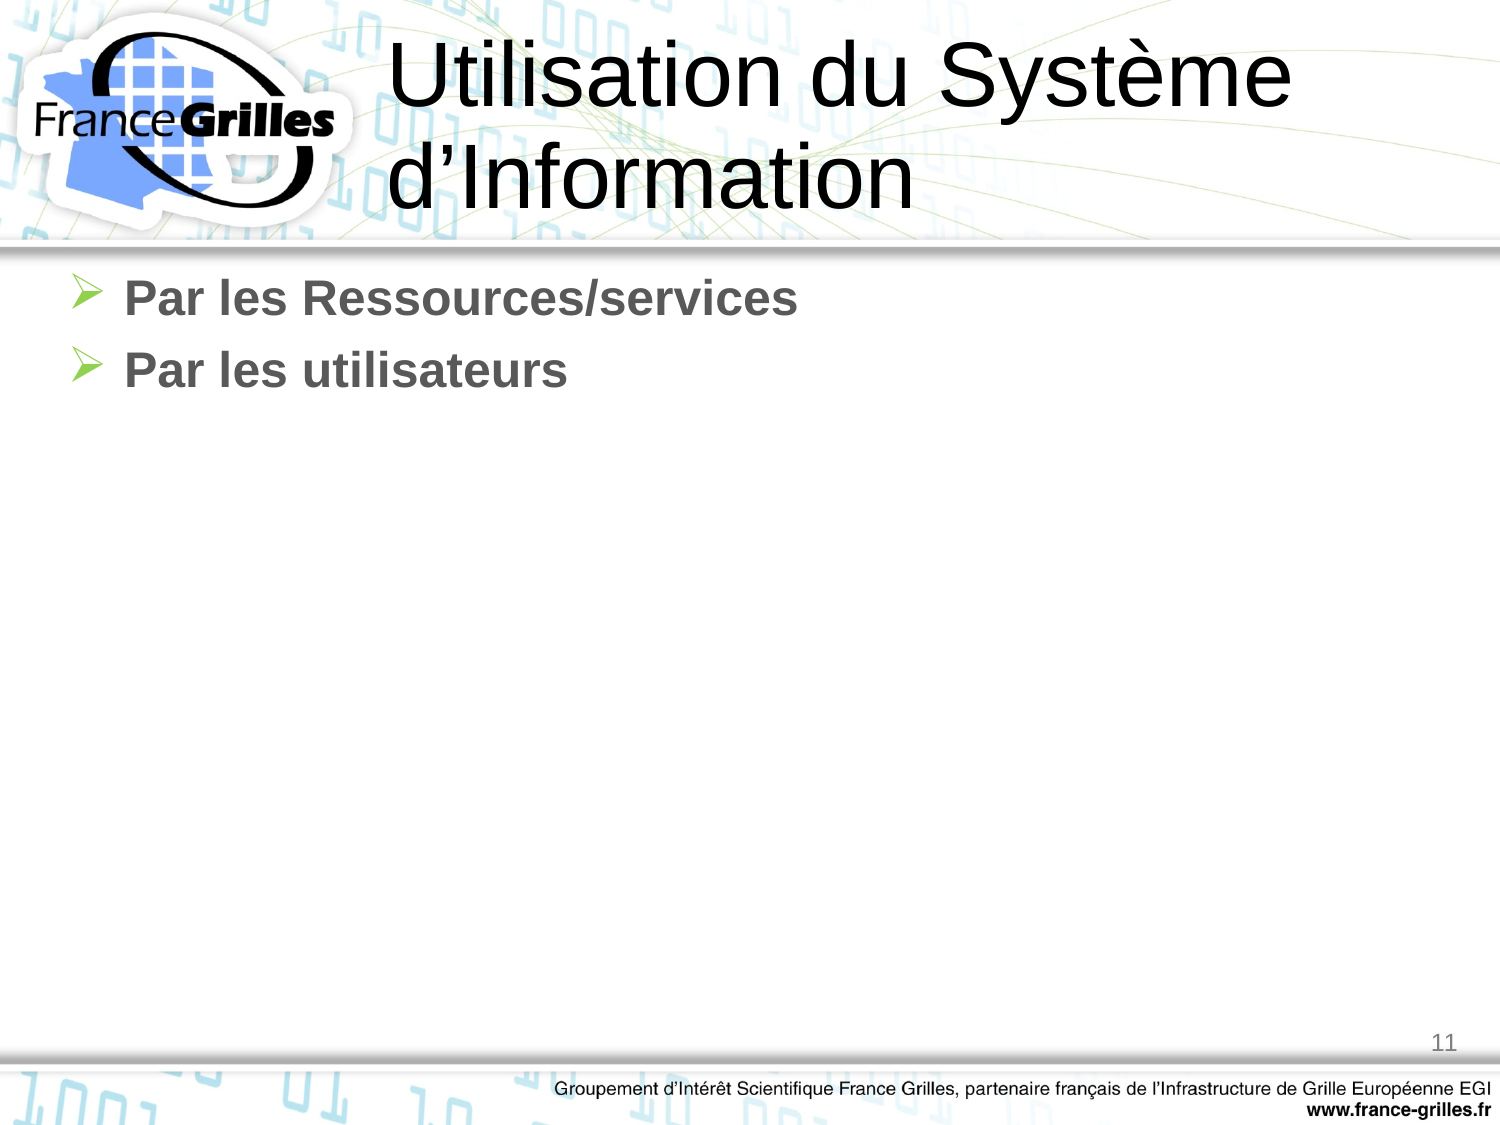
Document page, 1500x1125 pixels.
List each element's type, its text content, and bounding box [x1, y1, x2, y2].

title Utilisation du Système d’Information [372, 4, 1459, 248]
list Par les Ressources/services Par les utilisateurs [53, 262, 1459, 1024]
picture [0, 0, 1500, 1125]
